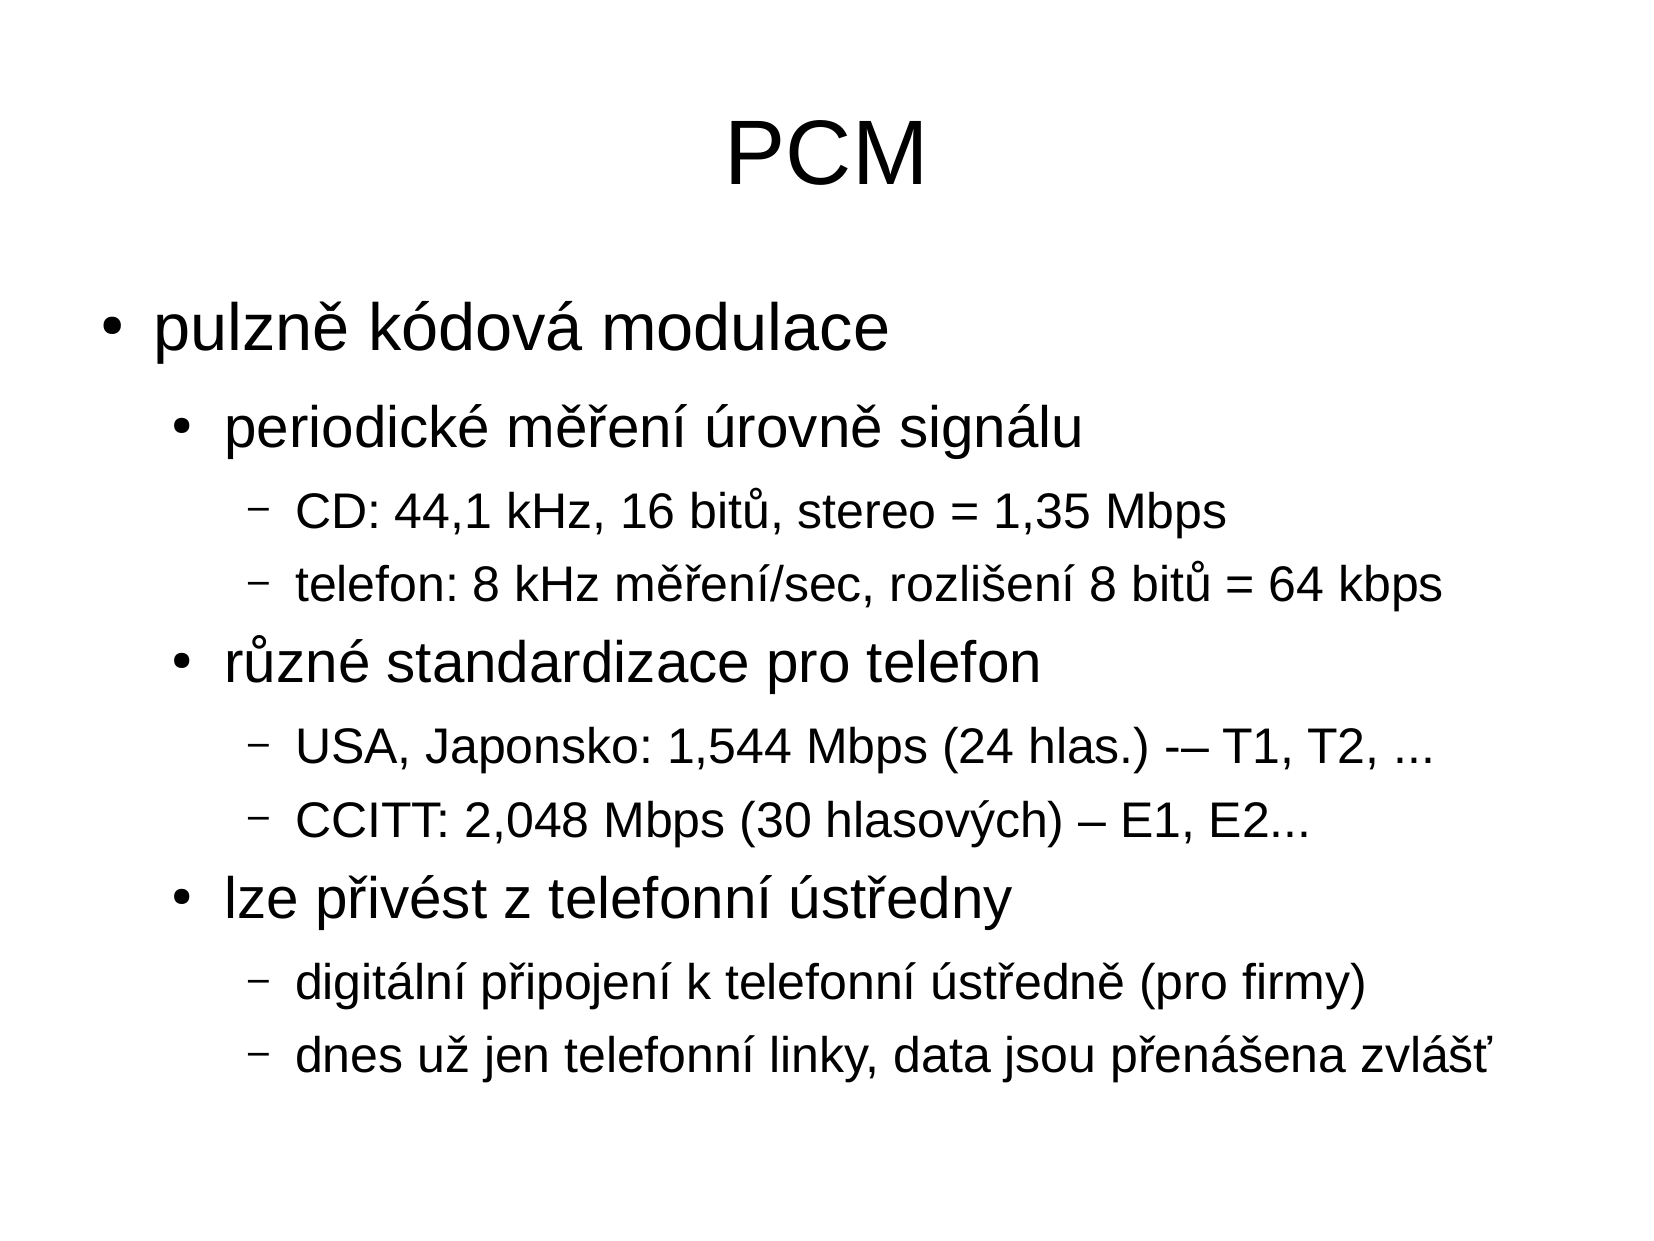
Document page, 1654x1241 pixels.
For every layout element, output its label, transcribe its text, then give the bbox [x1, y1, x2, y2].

title PCM [82, 56, 1571, 250]
list pulzně kódová modulace periodické měření úrovně signálu CD: 44,1 kHz, 16 bitů, stereo = 1,35 Mbps telefon: 8 kHz měření/sec, rozlišení 8 bitů = 64 kbps různé standardizace pro telefon USA, Japonsko: 1,544 Mbps (24 hlas.) -– T1, T2, ... CCITT: 2,048 Mbps (30 hlasových) – E1, E2... lze přivést z telefonní ústředny digitální připojení k telefonní ústředně (pro firmy) dnes už jen telefonní linky, data jsou přenášena zvlášť [82, 290, 1571, 1094]
